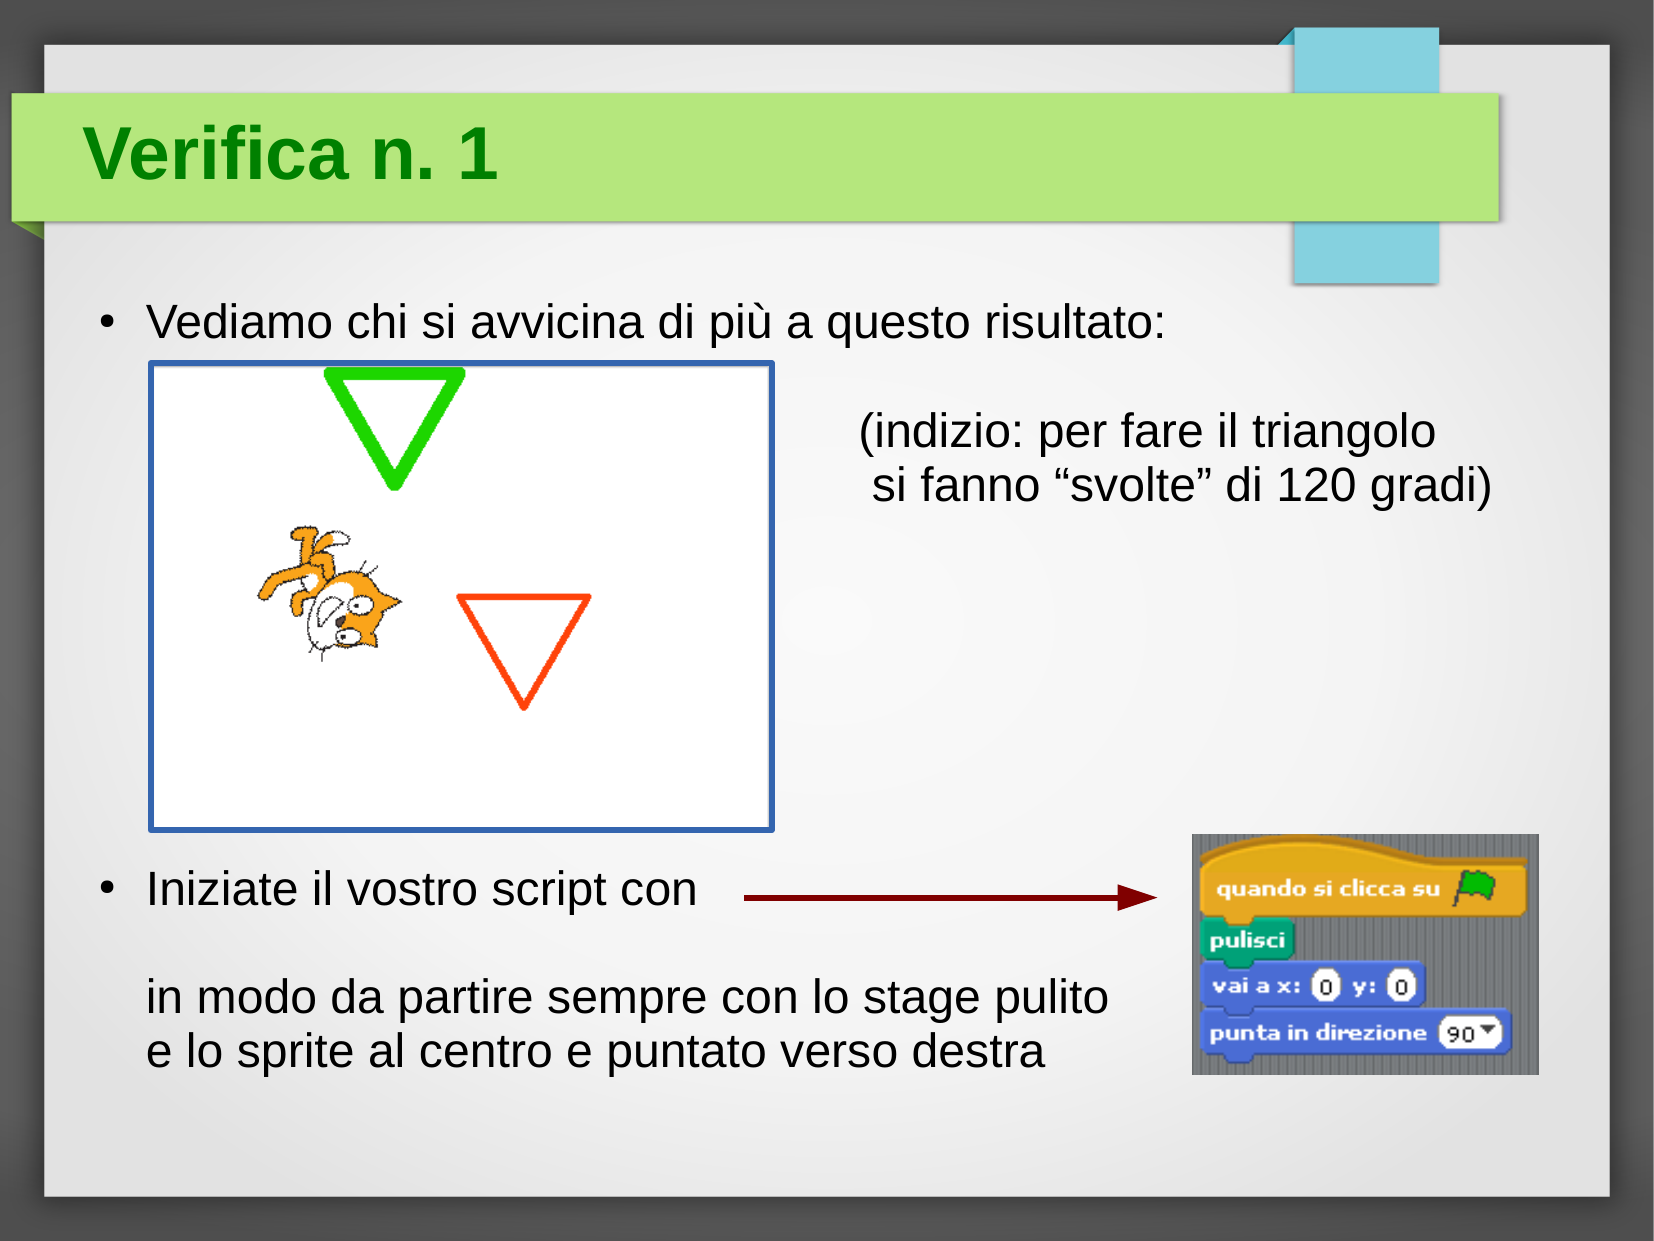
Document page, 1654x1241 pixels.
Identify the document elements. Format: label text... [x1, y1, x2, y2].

picture [0, 0, 1654, 1241]
list Vediamo chi si avvicina di più a questo risultato: (indizio: per fare il triangolo si fanno “svolte” di 120 gradi) Iniziate il vostro script con in modo da partire sempre con lo stage pulito e lo sprite al centro e puntato verso destra [82, 295, 1571, 1087]
title Verifica n. 1 [82, 94, 1264, 213]
